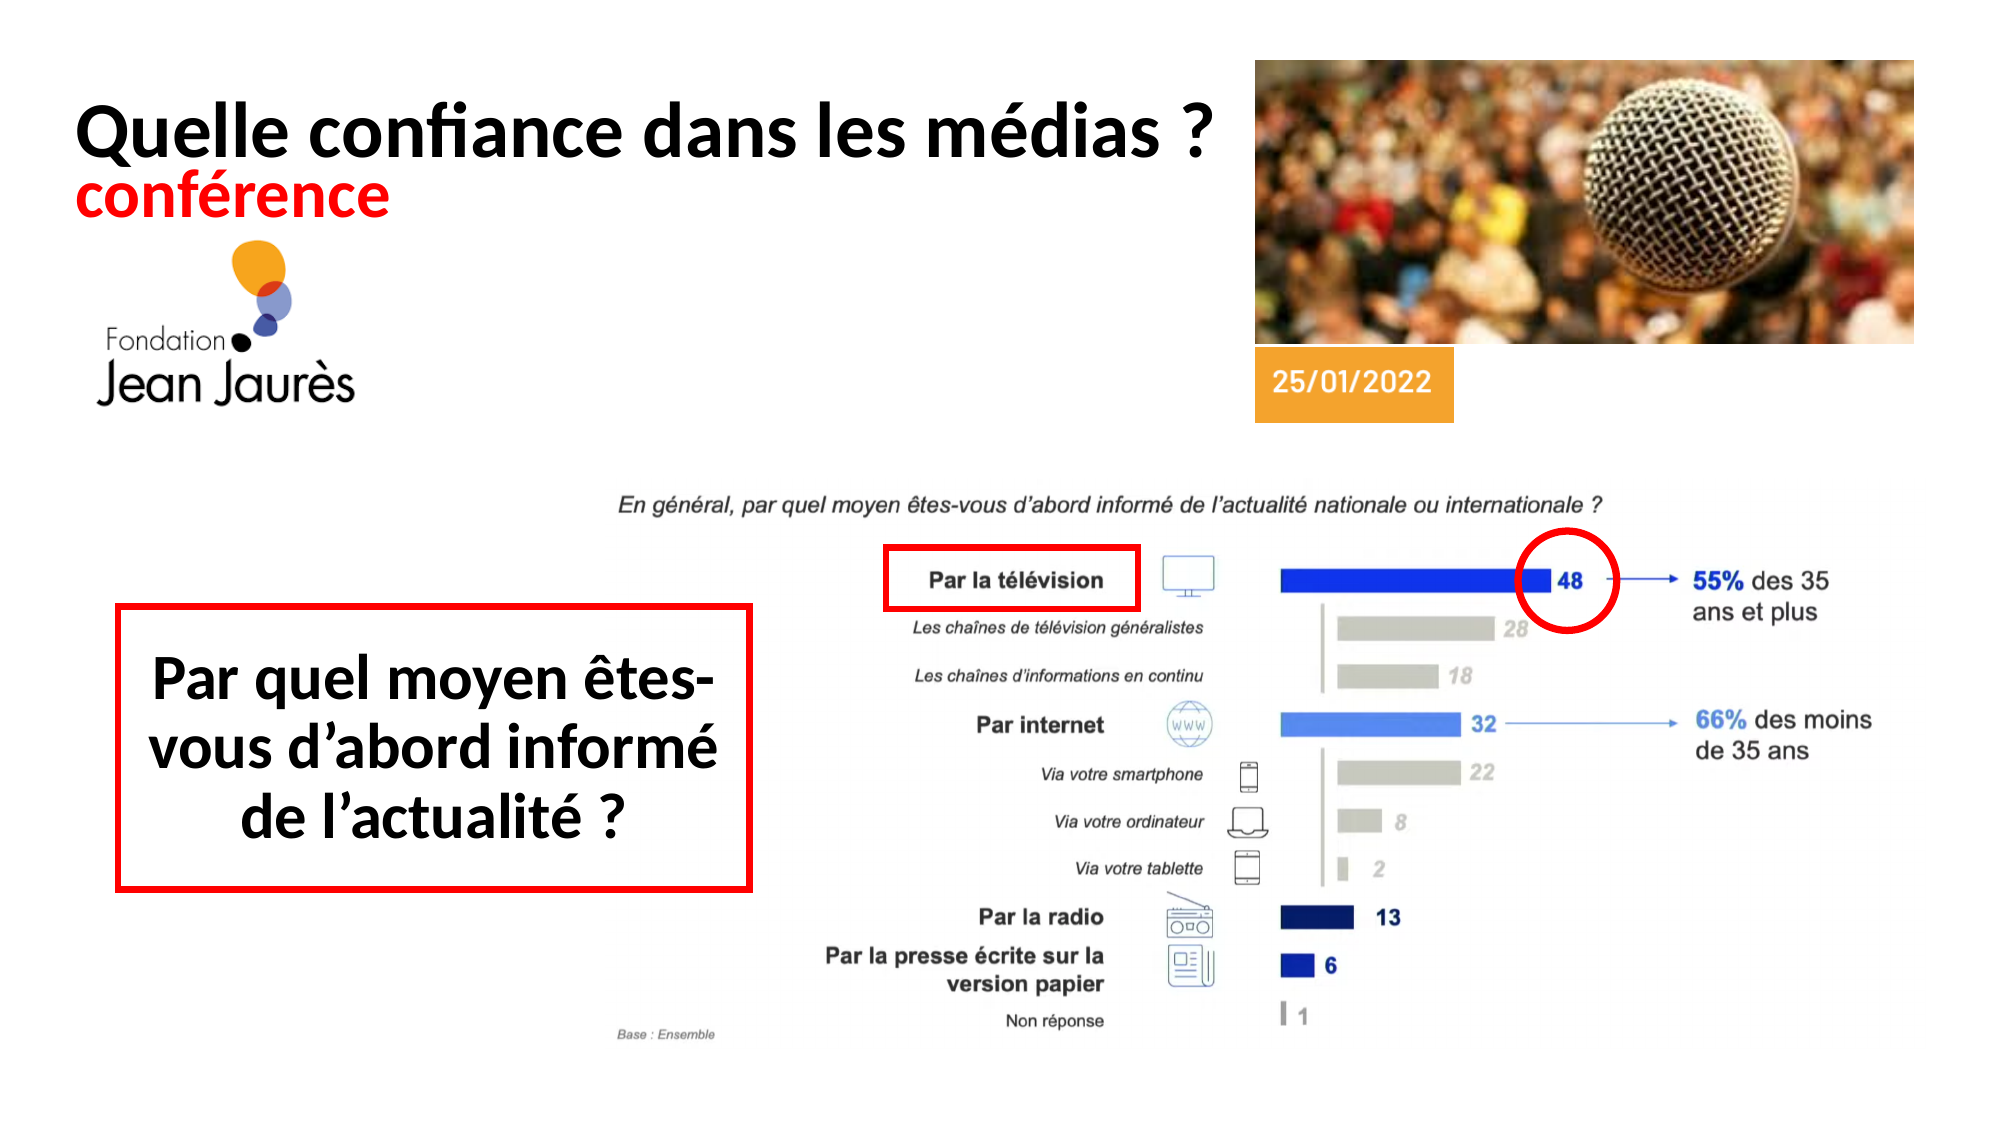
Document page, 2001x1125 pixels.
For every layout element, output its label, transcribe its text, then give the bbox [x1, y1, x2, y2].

picture [1255, 347, 1454, 423]
text_box [885, 547, 1139, 610]
text_box Par quel moyen êtes-vous d’abord informé de l’actualité ? [117, 606, 750, 890]
picture [75, 273, 373, 423]
picture [605, 478, 1926, 1049]
text_box Quelle confiance dans les médias ? conférence [60, 60, 1255, 273]
picture [1255, 60, 1914, 344]
